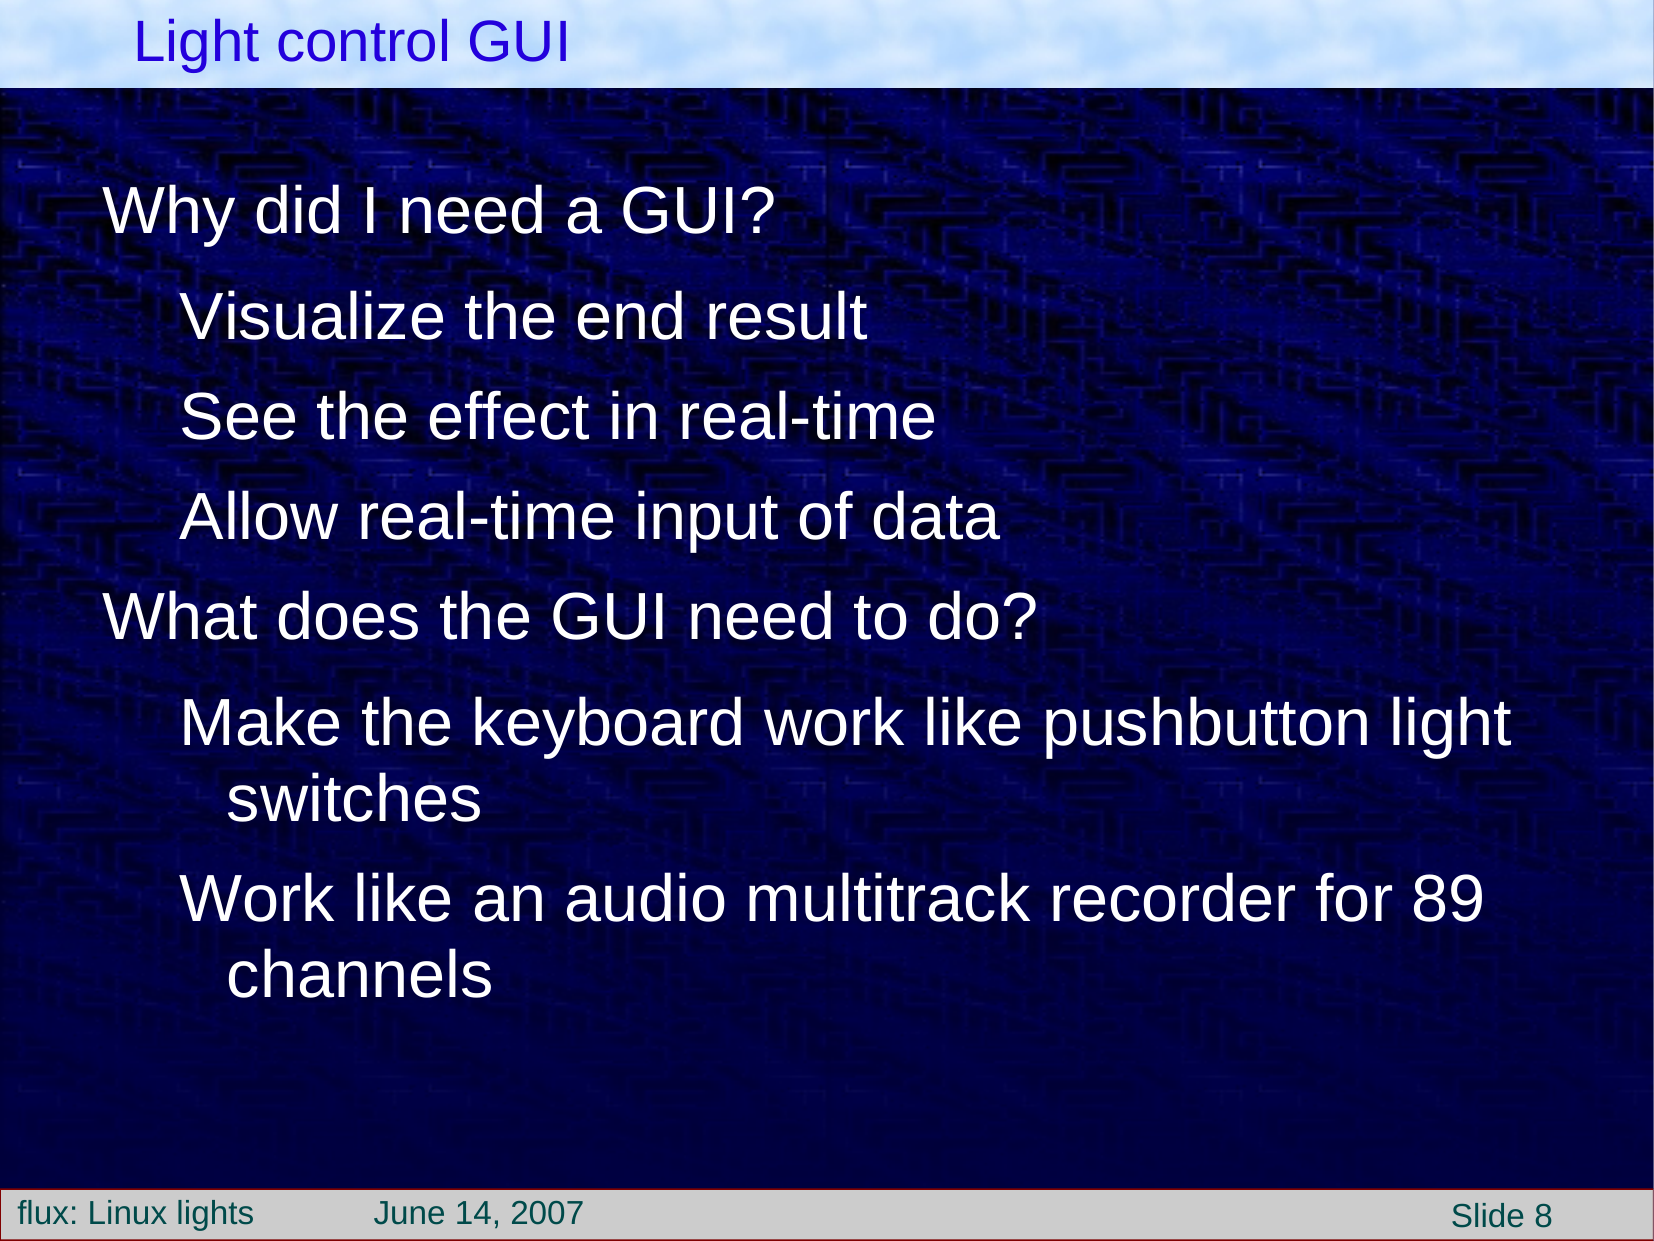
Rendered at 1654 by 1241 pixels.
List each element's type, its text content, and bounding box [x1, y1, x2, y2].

text_box [669, 1189, 1436, 1241]
list Why did I need a GUI? Visualize the end result See the effect in real-time Allow real-time input of data What does the GUI need to do? Make the keyboard work like pushbutton light switches Work like an audio multitrack recorder for 89 channels [85, 171, 1621, 1082]
picture [0, 88, 1654, 1189]
text_box Light control GUI [0, 0, 1654, 88]
text_box flux: Linux lights June 14, 2007 [2, 1186, 669, 1241]
text_box Slide <number> [1436, 1189, 1654, 1241]
